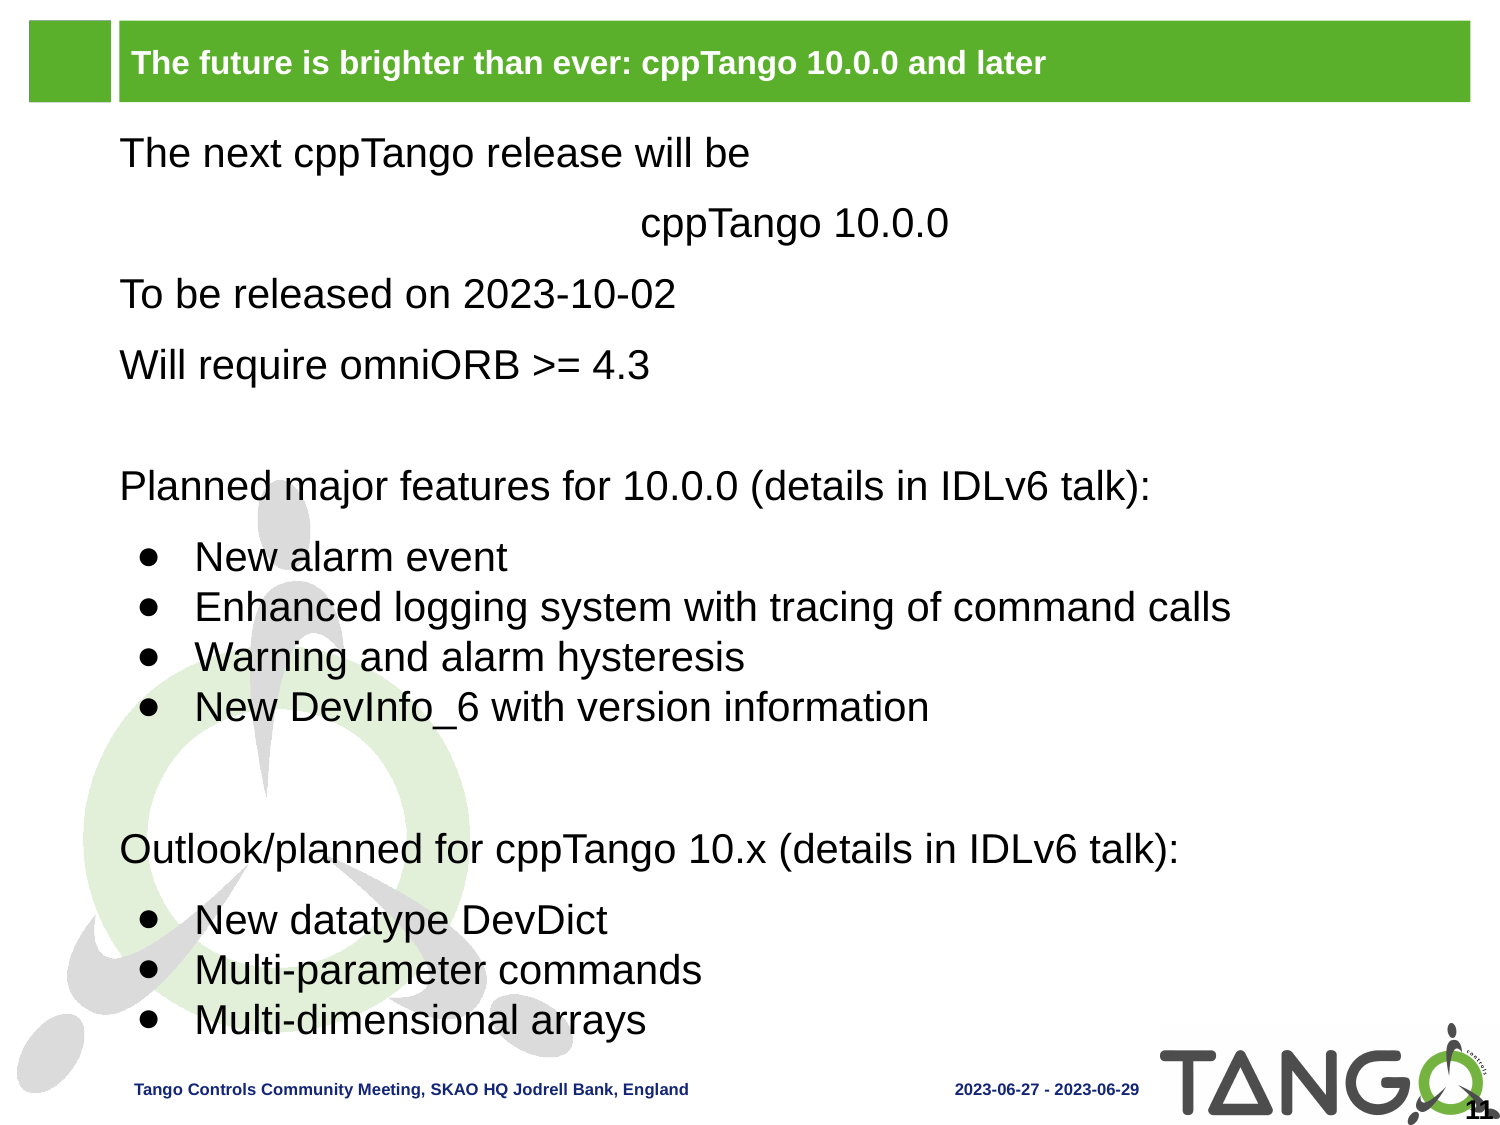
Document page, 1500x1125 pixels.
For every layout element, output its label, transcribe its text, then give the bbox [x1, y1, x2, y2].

picture [205, 1012, 218, 1029]
picture [446, 1014, 458, 1032]
picture [1160, 1023, 1500, 1125]
title The future is brighter than ever: cppTango 10.0.0 and later [119, 20, 1471, 103]
picture [302, 1014, 313, 1032]
picture [498, 1085, 505, 1093]
picture [369, 1014, 380, 1021]
list The next cppTango release will be cppTango 10.0.0 To be released on 2023-10-02 Will require omniORB >= 4.3 Planned major features for 10.0.0 (details in IDLv6 talk): New alarm event Enhanced logging system with tracing of command calls Warning and alarm hysteresis New DevInfo_6 with version information Outlook/planned for cppTango 10.x (details in IDLv6 talk): New datatype DevDict Multi-parameter commands Multi-dimensional arrays [119, 125, 1471, 1012]
picture [492, 1023, 502, 1032]
picture [468, 1085, 475, 1093]
picture [536, 1023, 546, 1032]
picture [234, 1012, 245, 1032]
picture [17, 480, 573, 1093]
slide_number <number> [1403, 1038, 1494, 1125]
